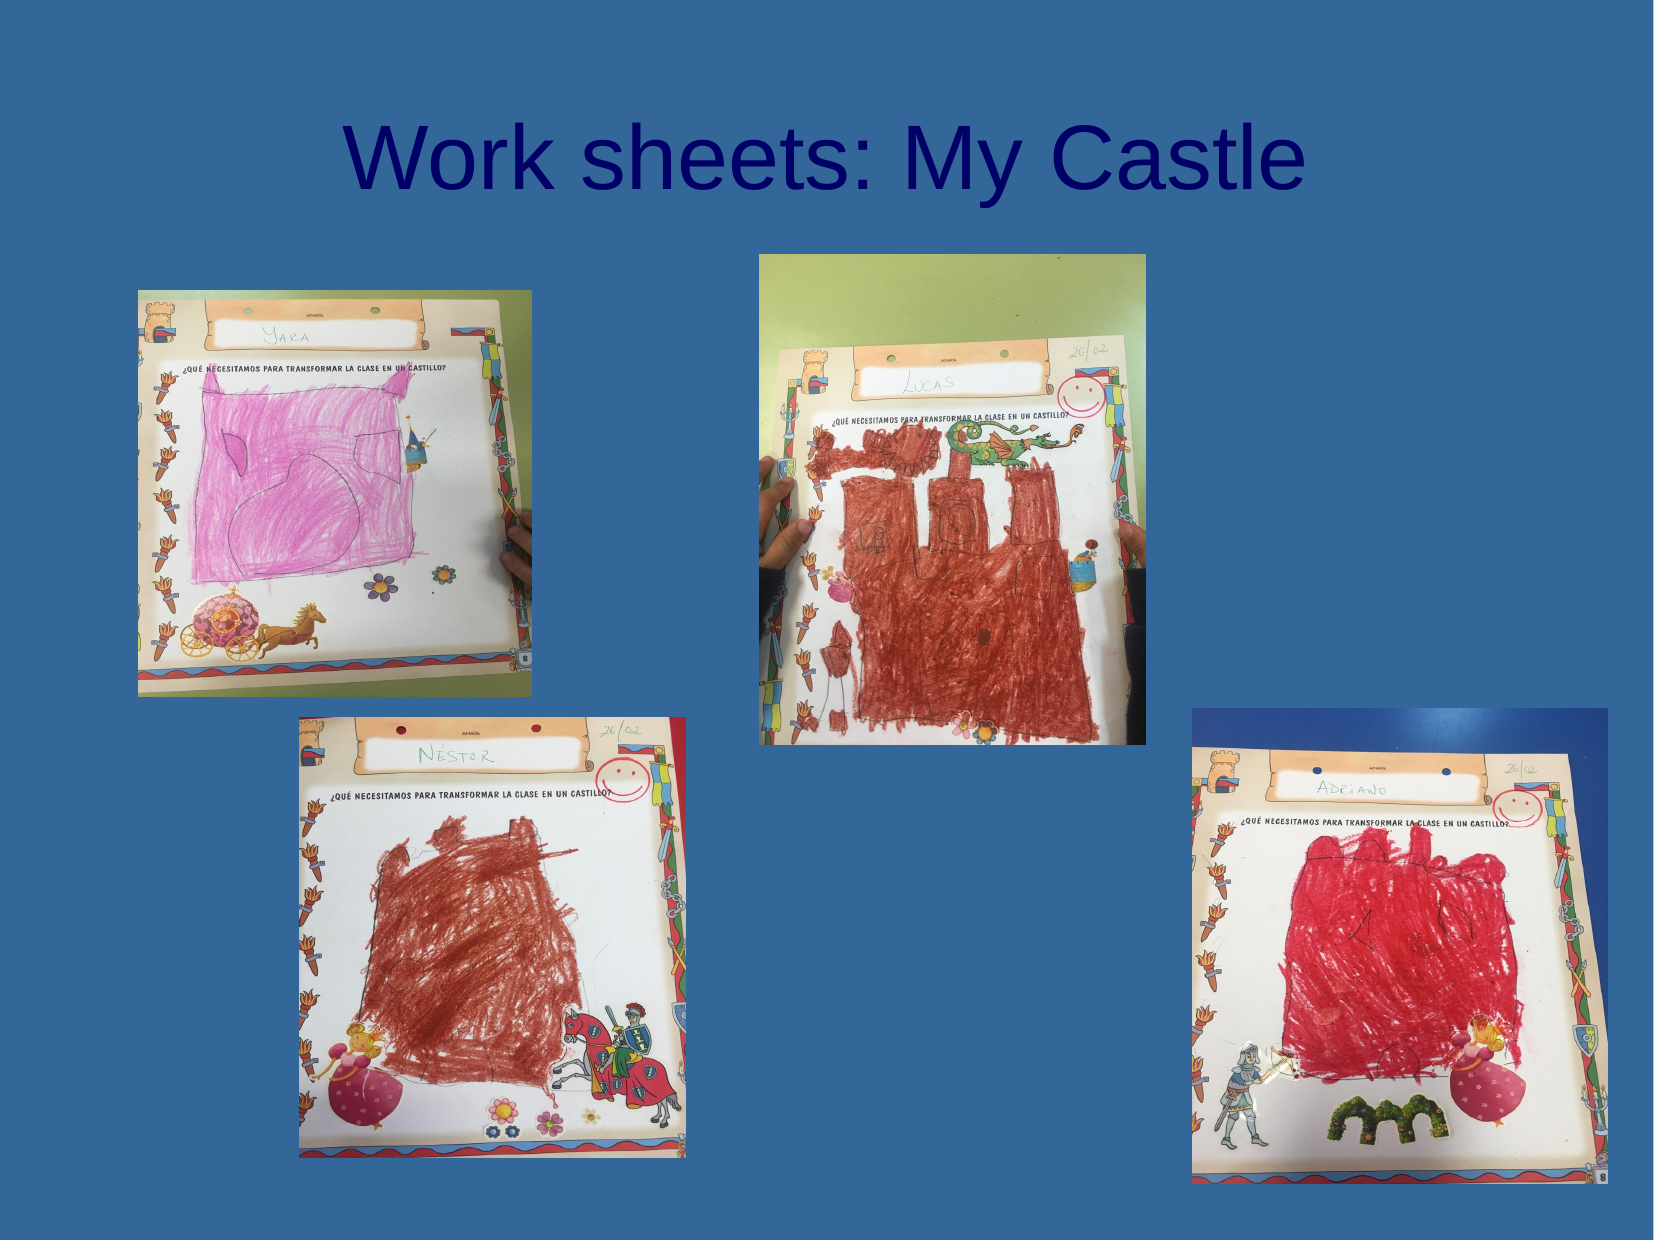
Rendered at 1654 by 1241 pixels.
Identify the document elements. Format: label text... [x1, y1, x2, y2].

picture [138, 290, 532, 697]
picture [299, 717, 686, 1158]
title Work sheets: My Castle [82, 49, 1571, 257]
picture [1192, 708, 1608, 1184]
picture [759, 254, 1146, 745]
